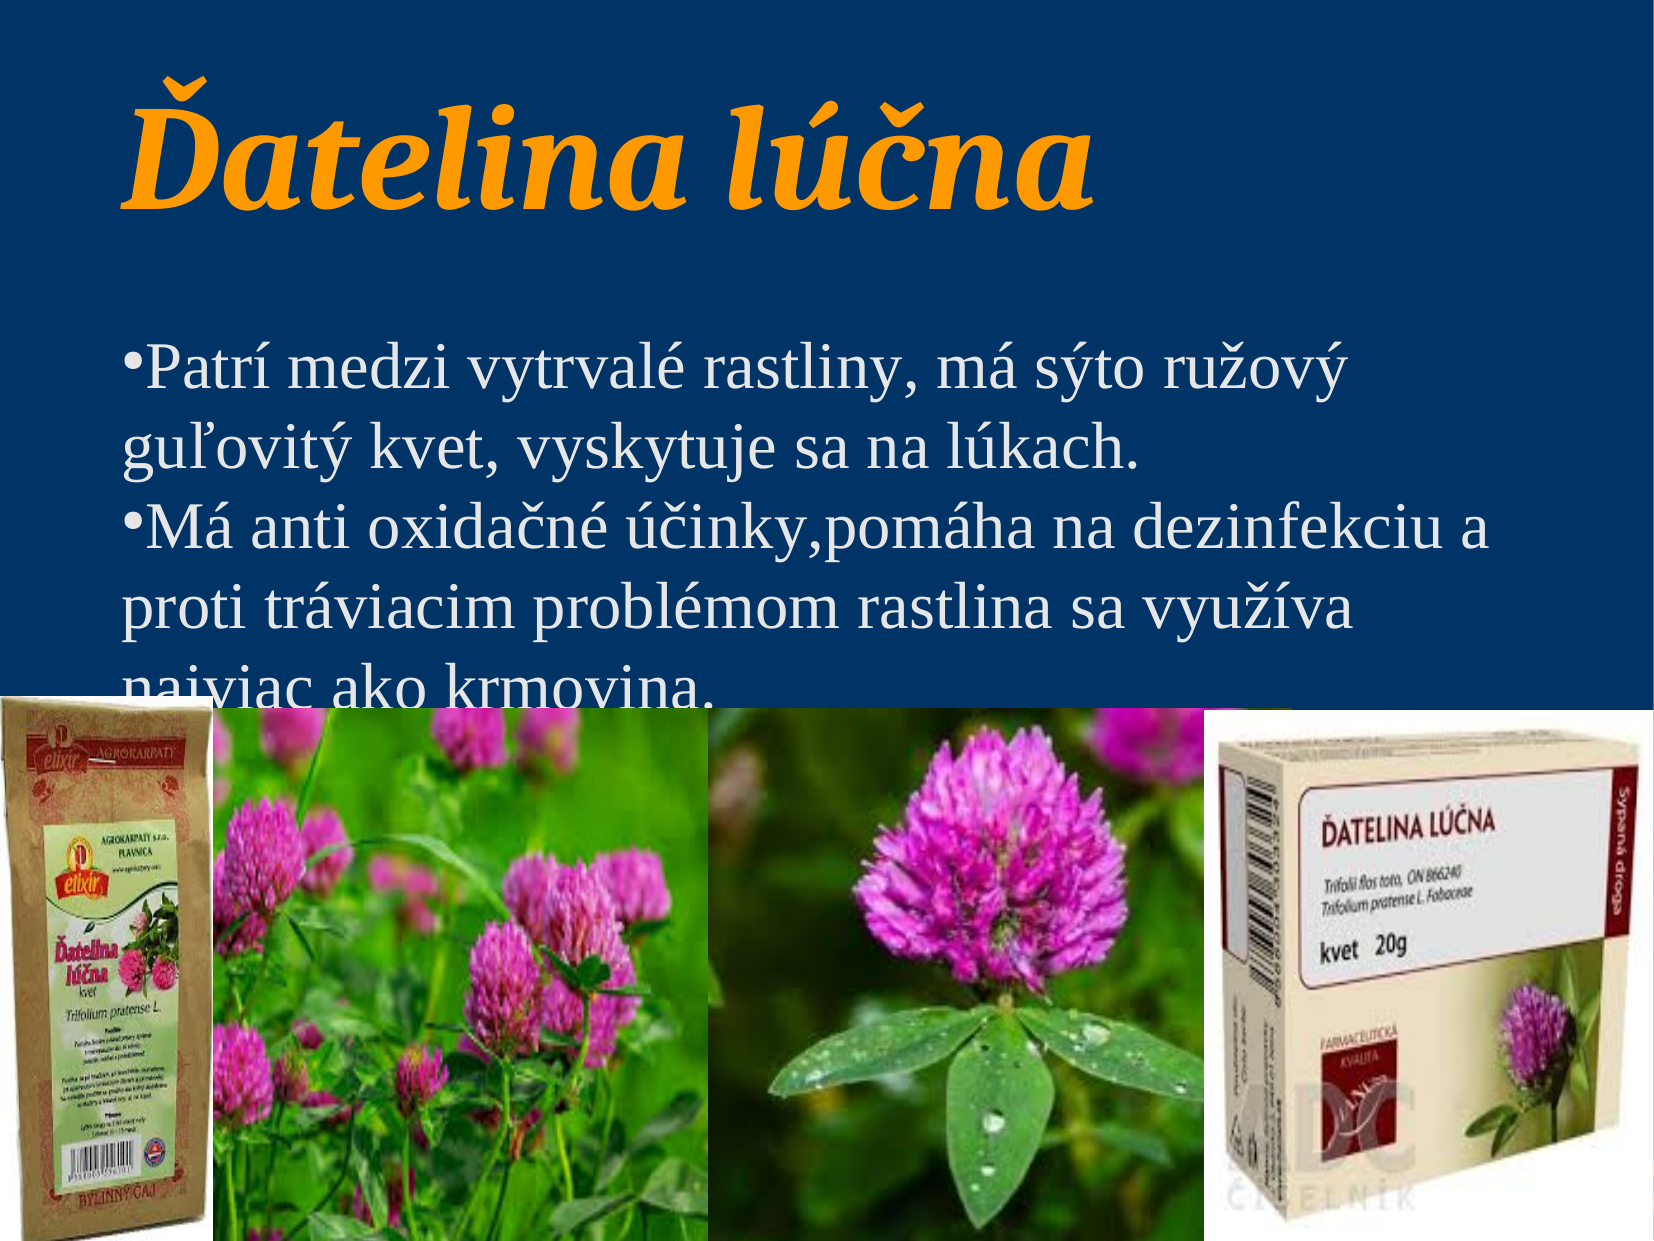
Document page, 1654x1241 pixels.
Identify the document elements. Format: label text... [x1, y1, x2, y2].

list Patrí medzi vytrvalé rastliny, má sýto ružový guľovitý kvet, vyskytuje sa na lúkach. Má anti oxidačné účinky,pomáha na dezinfekciu a proti tráviacim problémom rastlina sa využíva najviac ako krmovina. [121, 322, 1561, 710]
title Ďatelina lúčna [121, 46, 1534, 254]
picture [0, 696, 1654, 1241]
